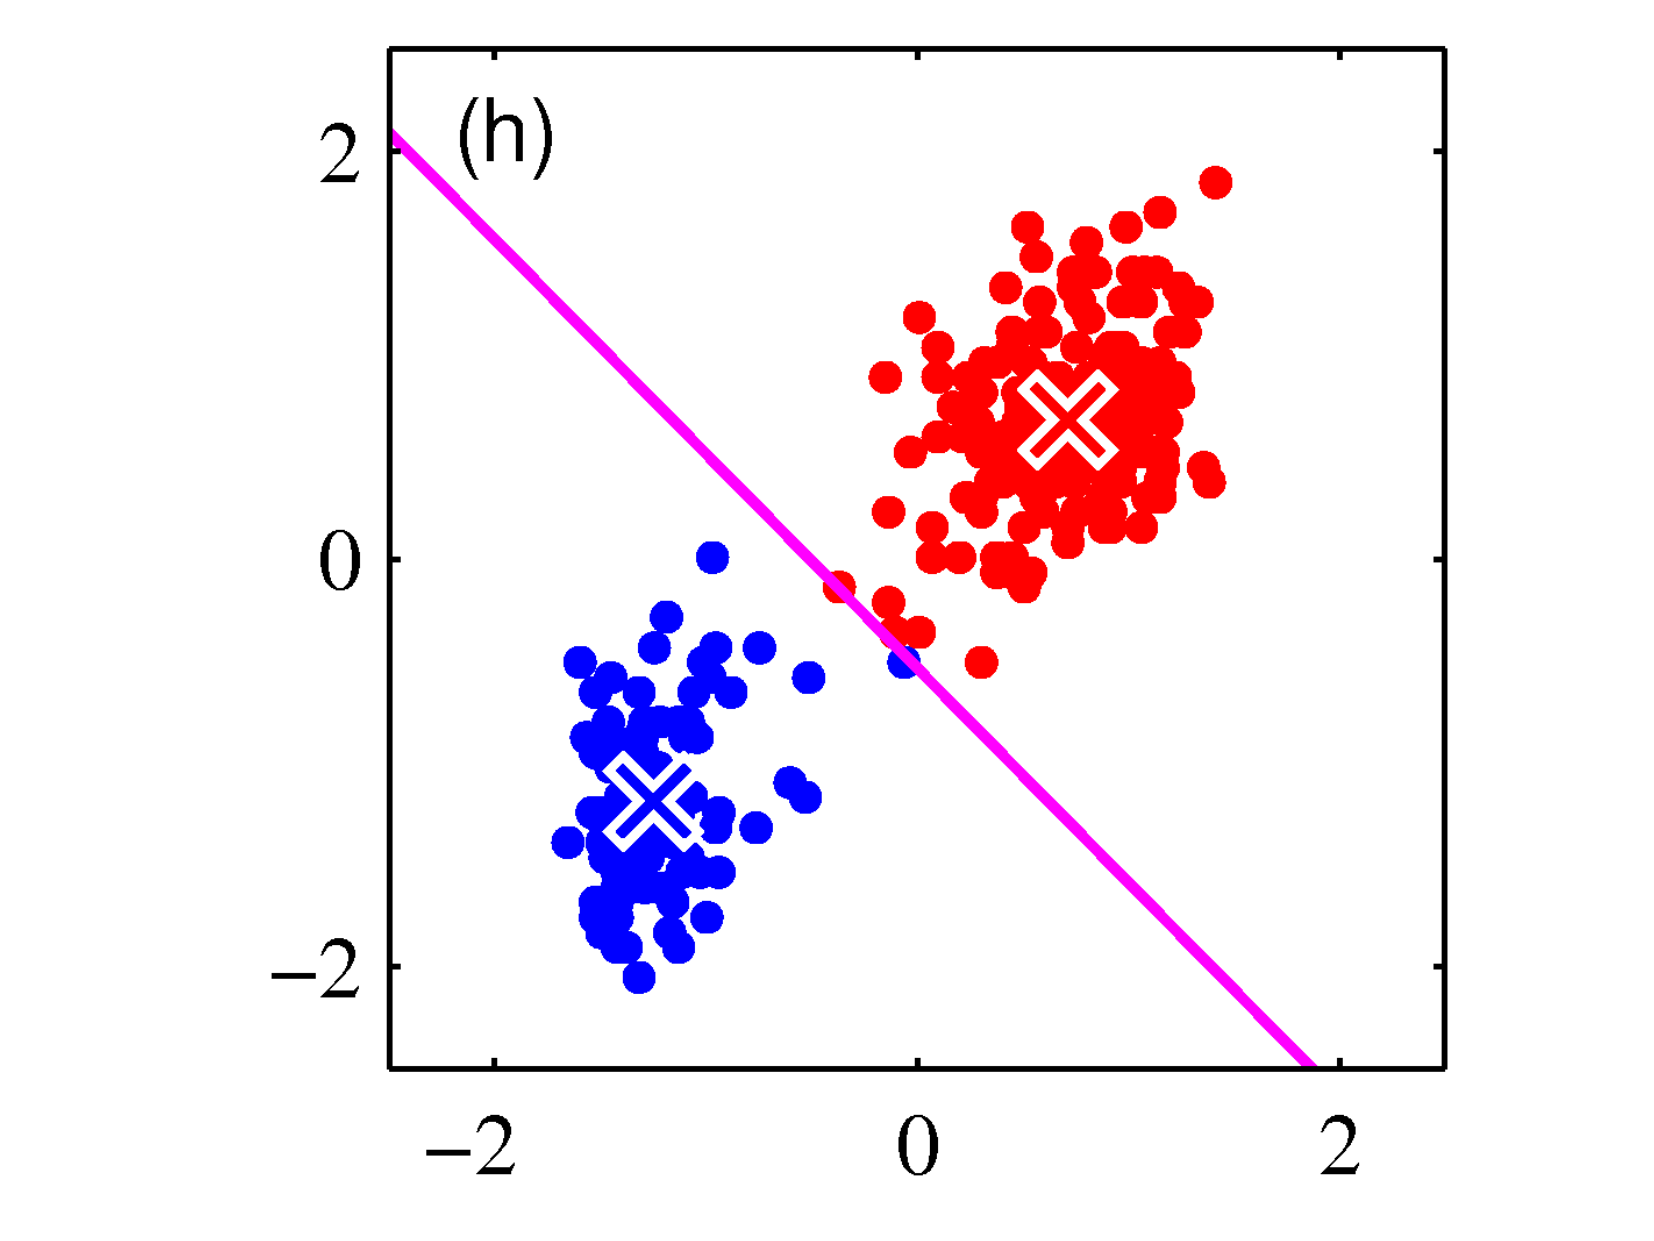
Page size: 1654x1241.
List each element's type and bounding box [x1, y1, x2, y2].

picture [224, 24, 1465, 1241]
